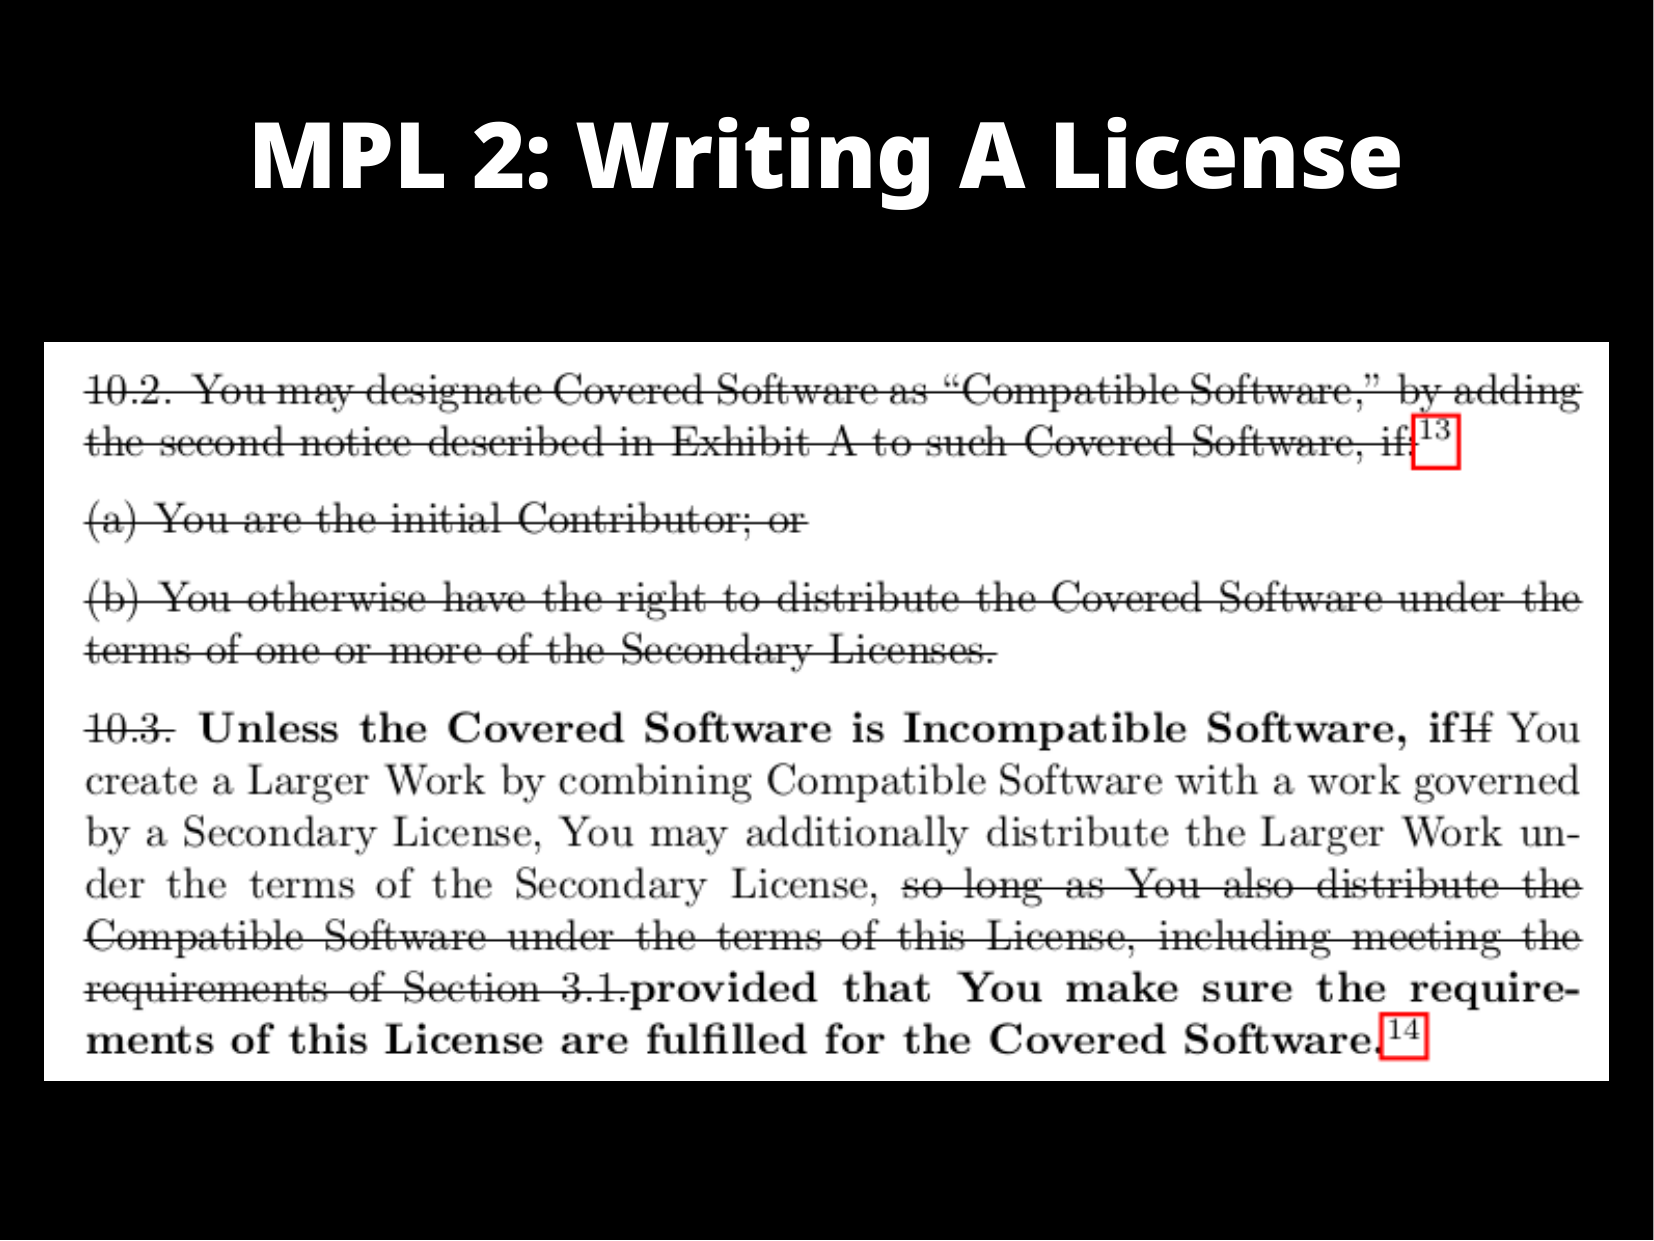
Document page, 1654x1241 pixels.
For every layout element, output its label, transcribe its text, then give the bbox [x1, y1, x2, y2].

picture [44, 342, 1609, 1081]
title MPL 2: Writing A License [82, 49, 1571, 257]
